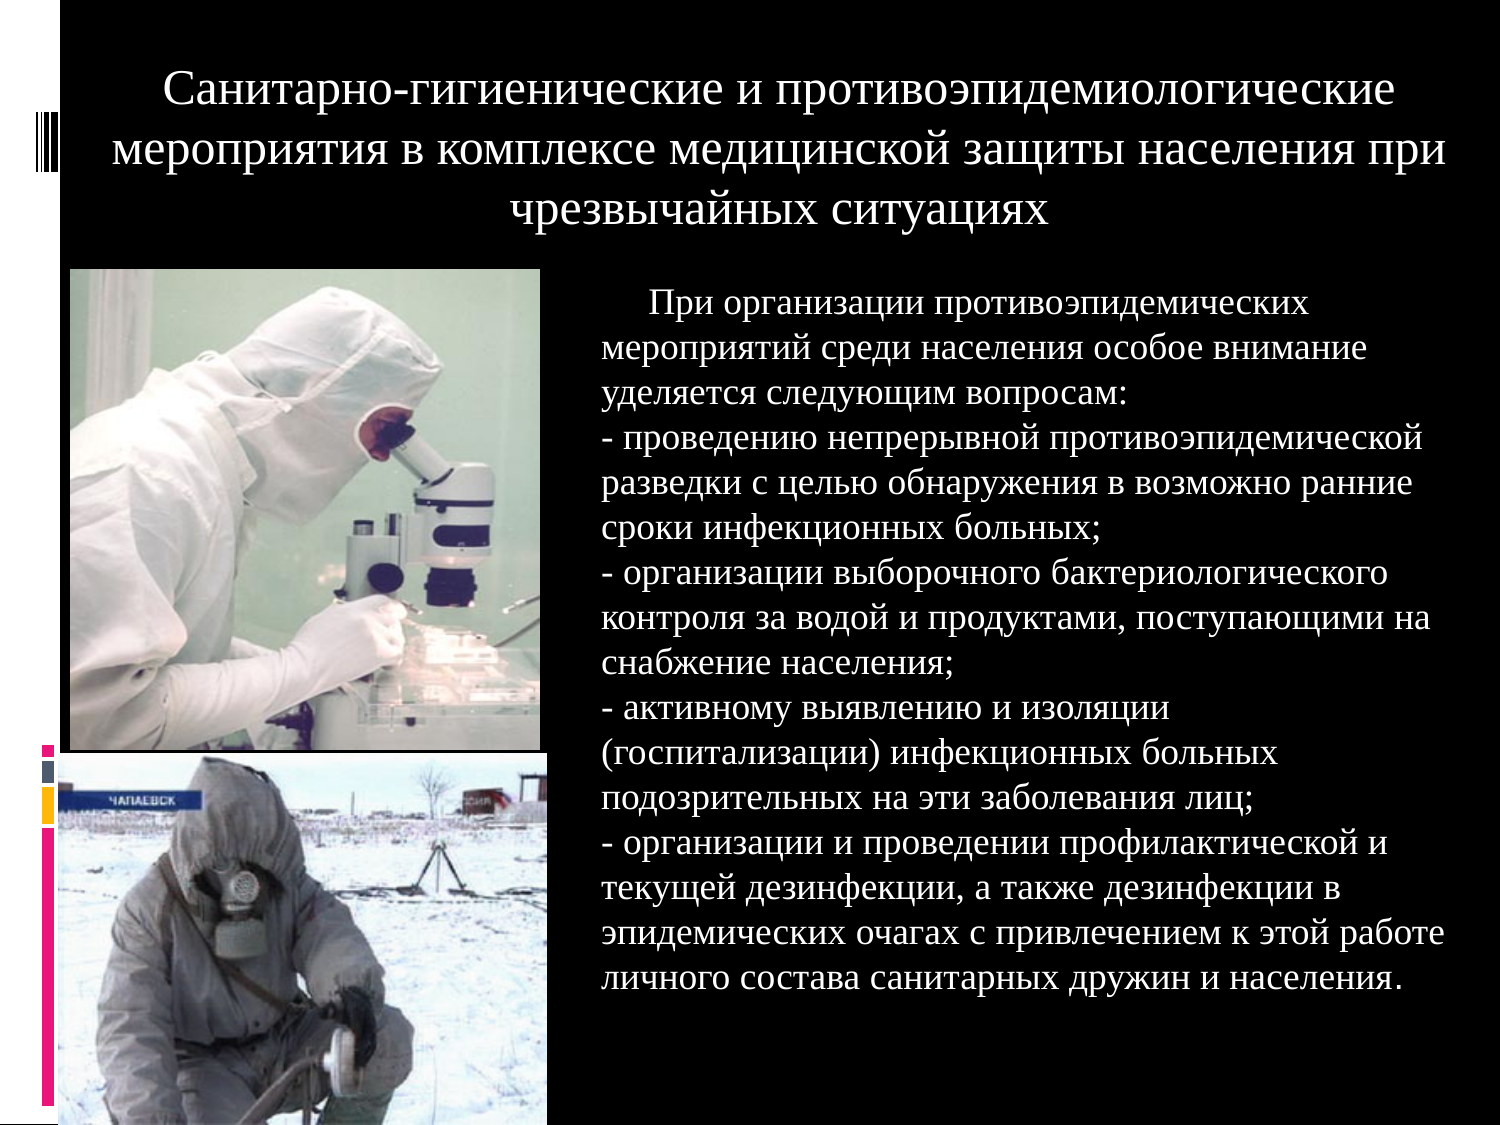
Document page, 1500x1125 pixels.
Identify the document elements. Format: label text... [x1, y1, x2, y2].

picture [58, 753, 547, 1125]
text_box При организации противоэпидемических мероприятий среди населения особое внимание уделяется следующим вопросам: - проведению непрерывной противоэпидемической разведки с целью обнаружения в возможно ранние сроки инфекционных больных; - организации выборочного бактериологического контроля за водой и продуктами, поступающими на снабжение населения; - активному выявлению и изоляции (госпитализации) инфекционных больных подозрительных на эти заболевания лиц; - организации и проведении профилактической и текущей дезинфекции, а также дезинфекции в эпидемических очагах с привлечением к этой работе личного состава санитарных дружин и населения. [585, 269, 1465, 1058]
text_box Санитарно-гигиенические и противоэпидемиологические мероприятия в комплексе медицинской защиты населения при чрезвычайных ситуациях [82, 46, 1477, 244]
picture [70, 269, 540, 751]
